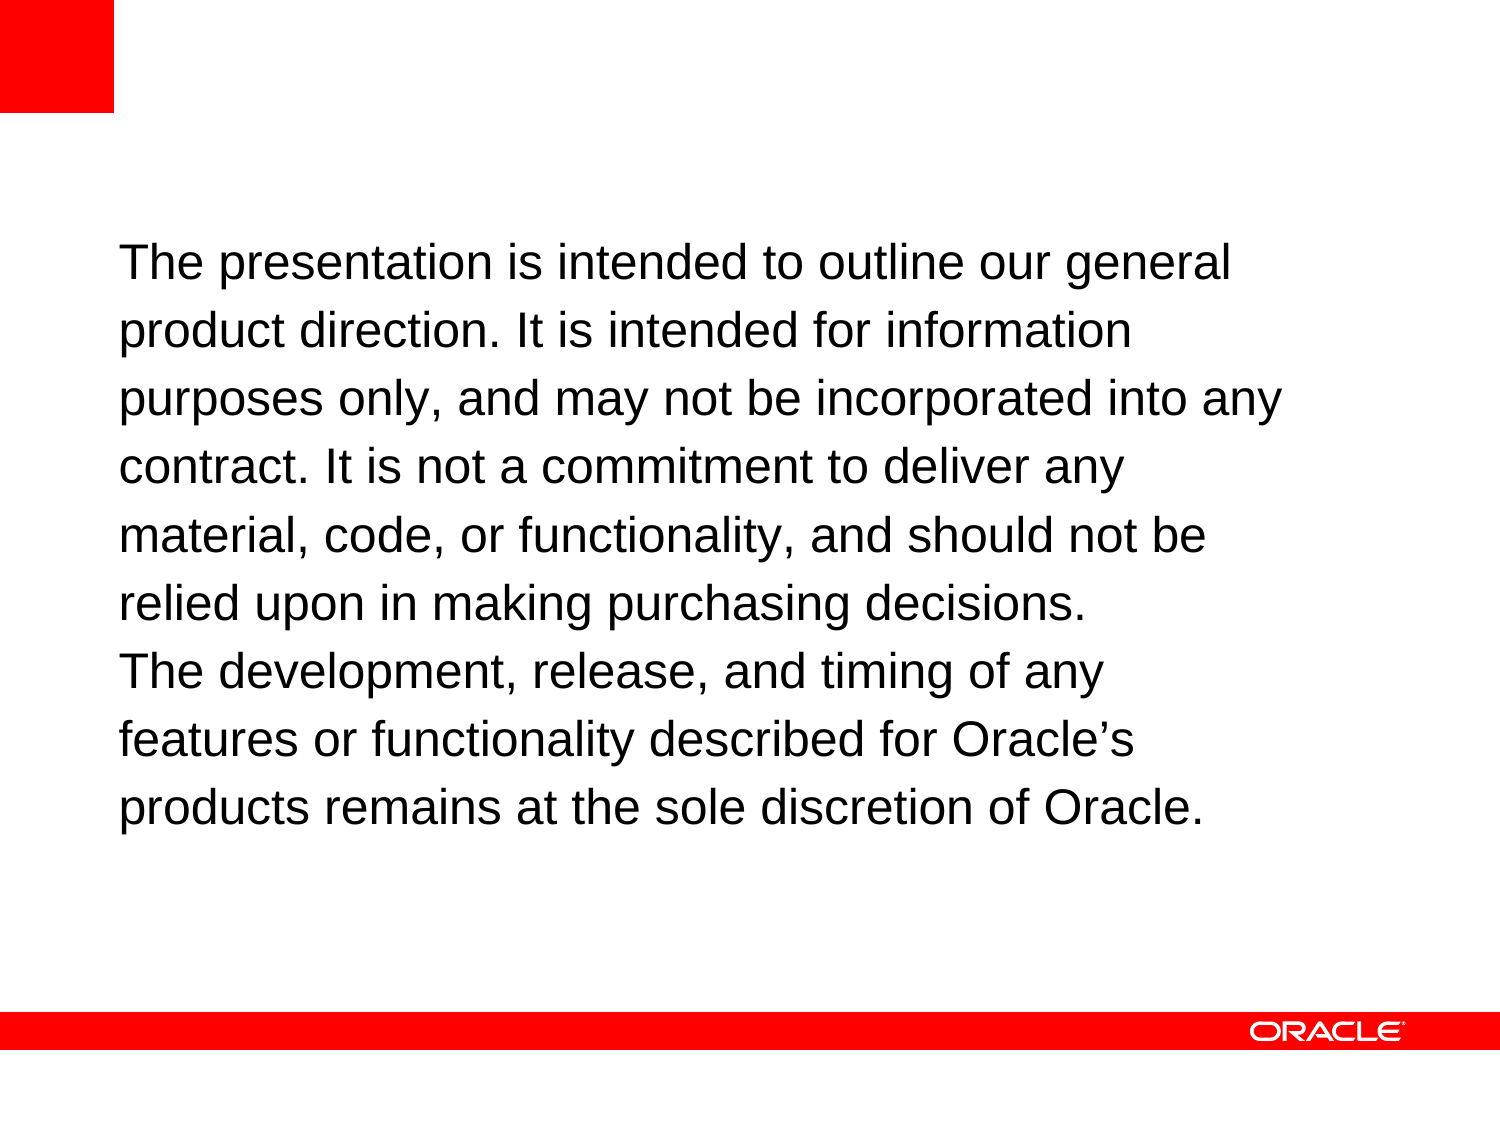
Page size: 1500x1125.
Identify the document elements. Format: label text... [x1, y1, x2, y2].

picture [0, 0, 114, 113]
list The presentation is intended to outline our general product direction. It is intended for information purposes only, and may not be incorporated into any contract. It is not a commitment to deliver any material, code, or functionality, and should not be relied upon in making purchasing decisions. The development, release, and timing of any features or functionality described for Oracle’s products remains at the sole discretion of Oracle. [118, 187, 1394, 836]
picture [0, 1012, 1500, 1050]
